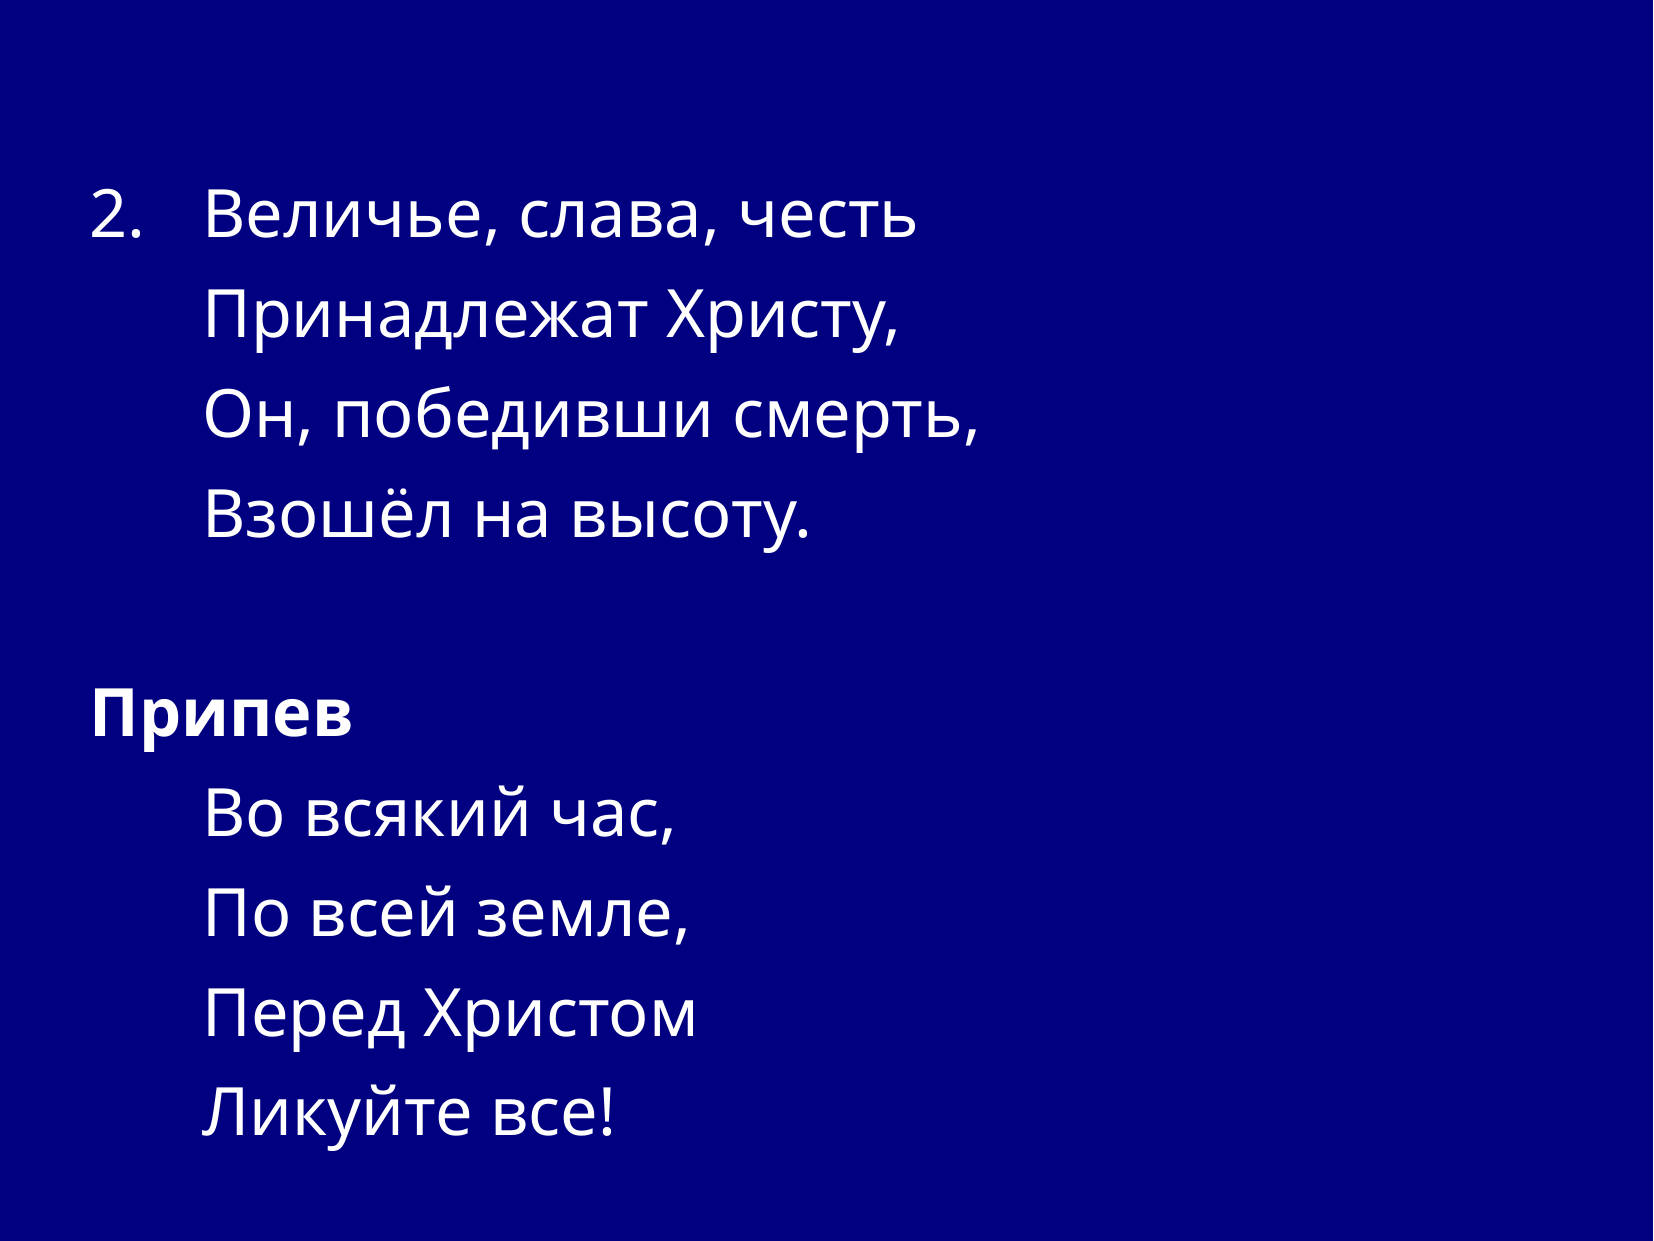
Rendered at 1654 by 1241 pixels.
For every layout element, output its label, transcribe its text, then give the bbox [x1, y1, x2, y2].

text_box 2. Величье, слава, честь Принадлежат Христу, Он, победивши смерть, Взошёл на высоту. Припев Во всякий час, По всей земле, Перед Христом Ликуйте все! [75, 150, 1576, 1163]
